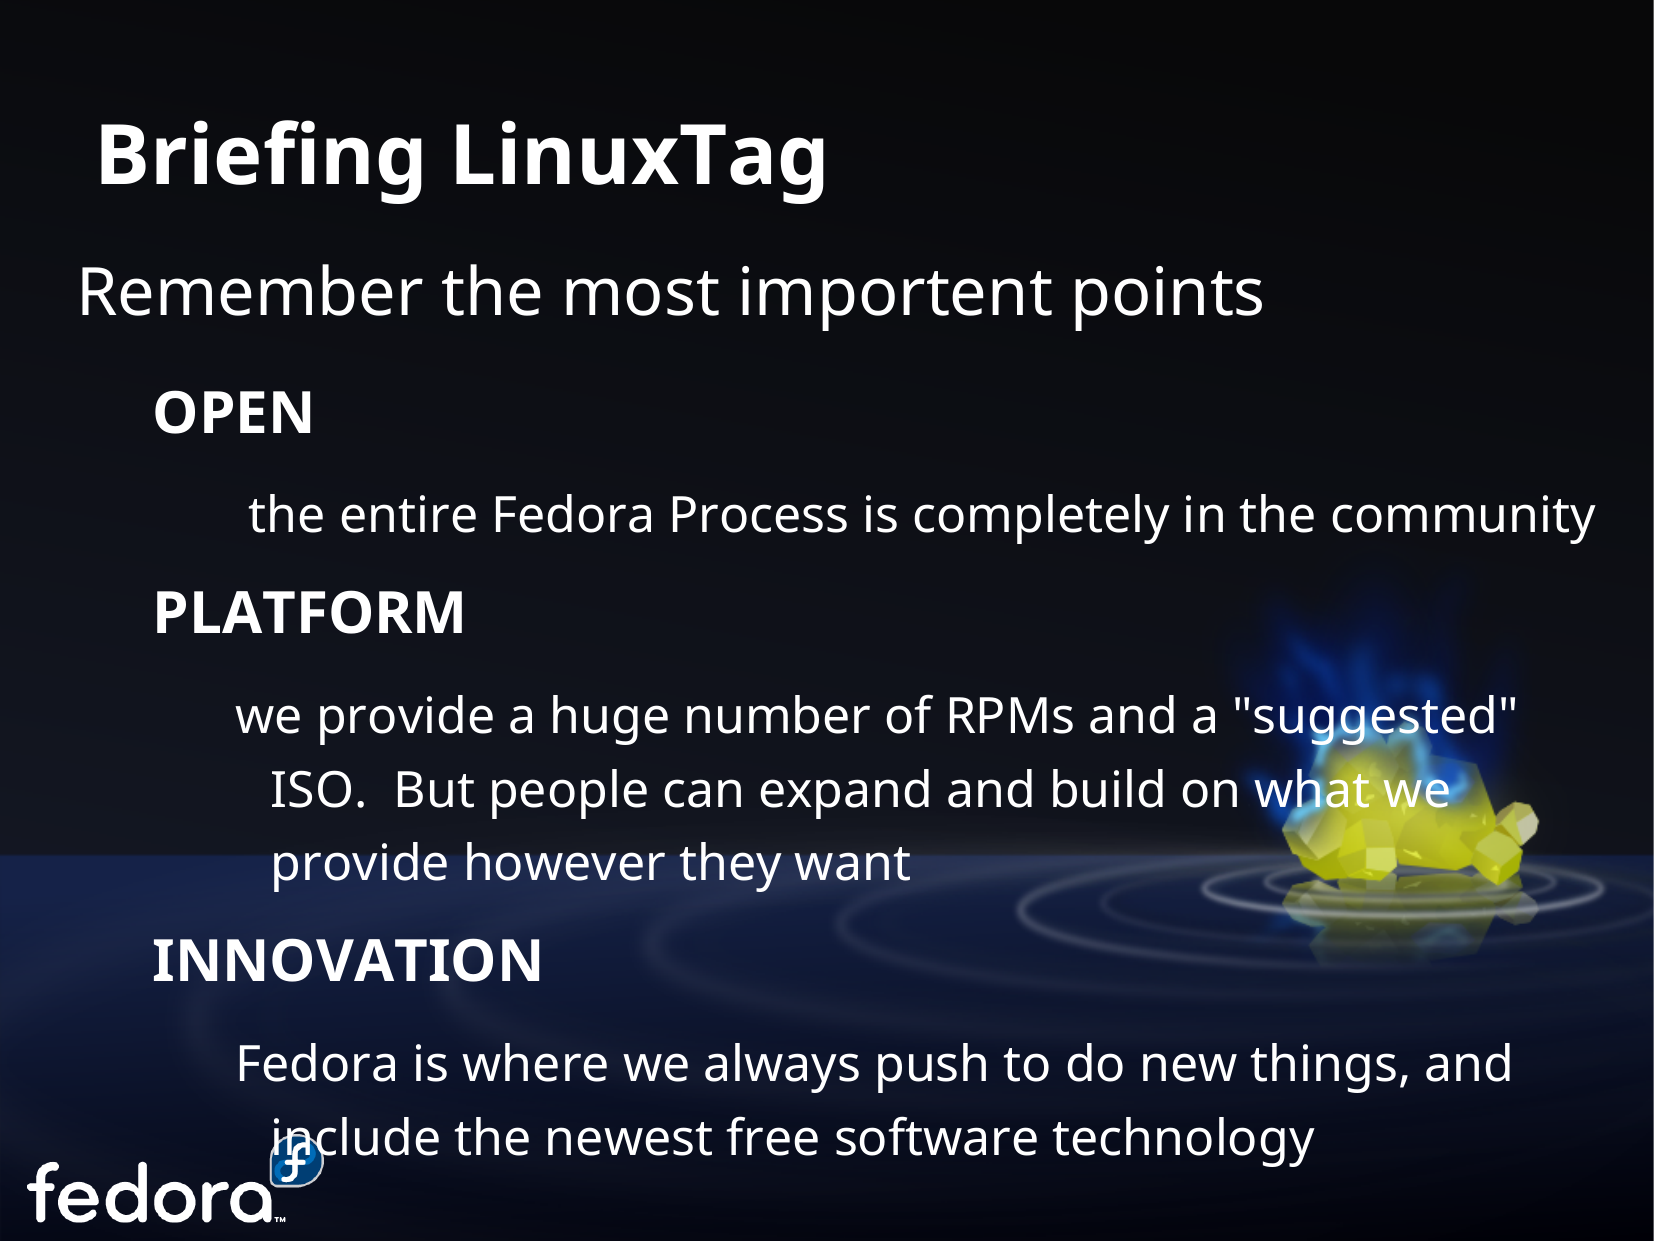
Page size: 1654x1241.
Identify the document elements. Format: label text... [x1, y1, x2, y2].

list Remember the most importent points OPEN the entire Fedora Process is completely in the community PLATFORM we provide a huge number of RPMs and a "suggested" ISO. But people can expand and build on what we provide however they want INNOVATION Fedora is where we always push to do new things, and include the newest free software technology [59, 237, 1624, 1111]
title Briefing LinuxTag [59, 88, 1624, 207]
picture [0, 0, 1654, 1241]
